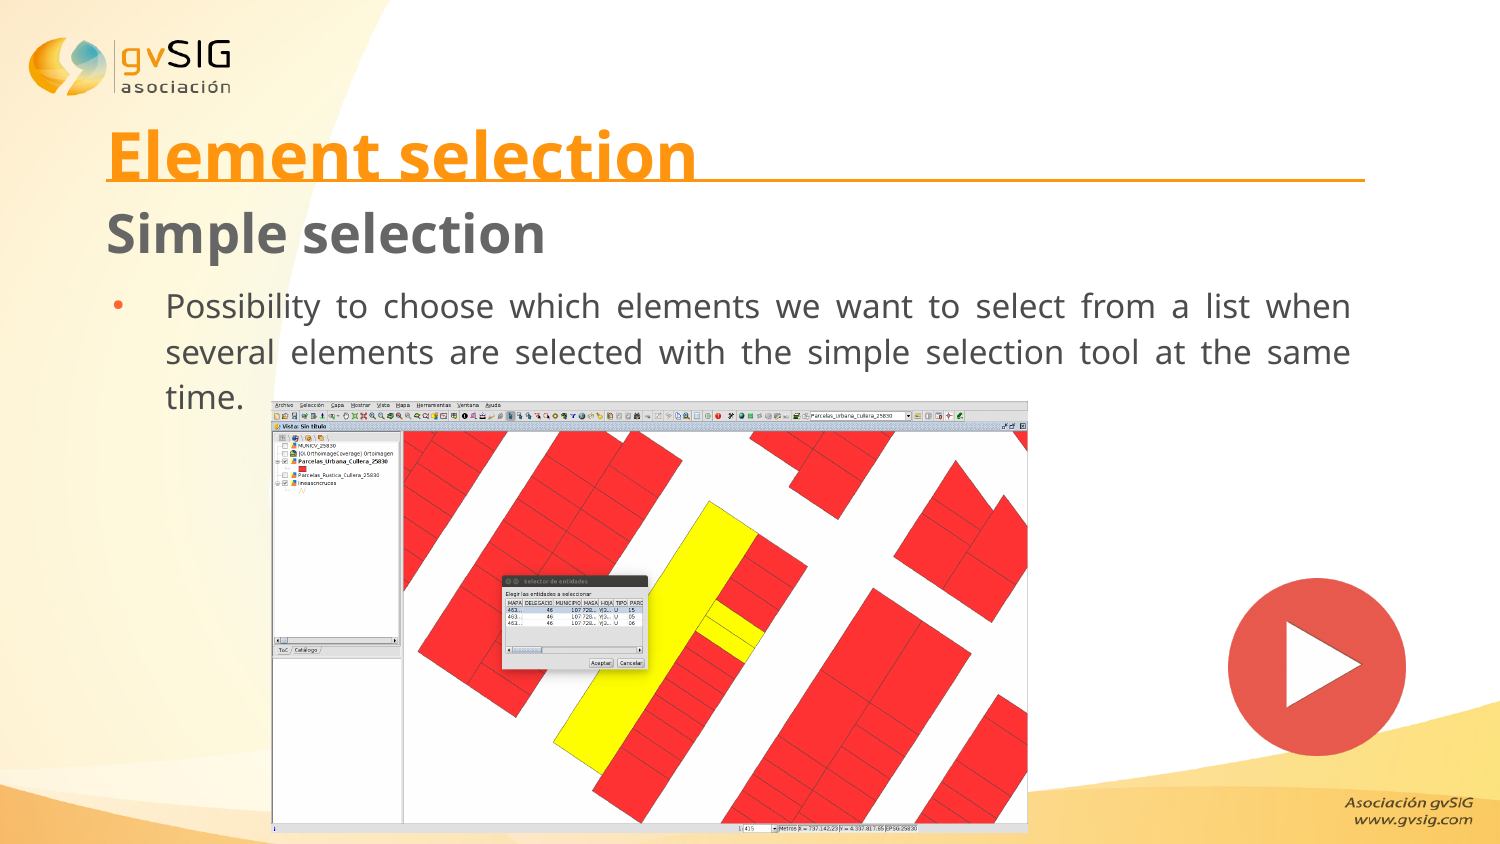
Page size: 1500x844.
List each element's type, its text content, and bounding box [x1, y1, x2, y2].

list Possibility to choose which elements we want to select from a list when several elements are selected with the simple selection tool at the same time. [94, 283, 1354, 844]
picture [0, 0, 1500, 844]
picture [271, 401, 1028, 833]
text_box Simple selection [106, 200, 1382, 265]
title Element selection [106, 115, 1457, 193]
